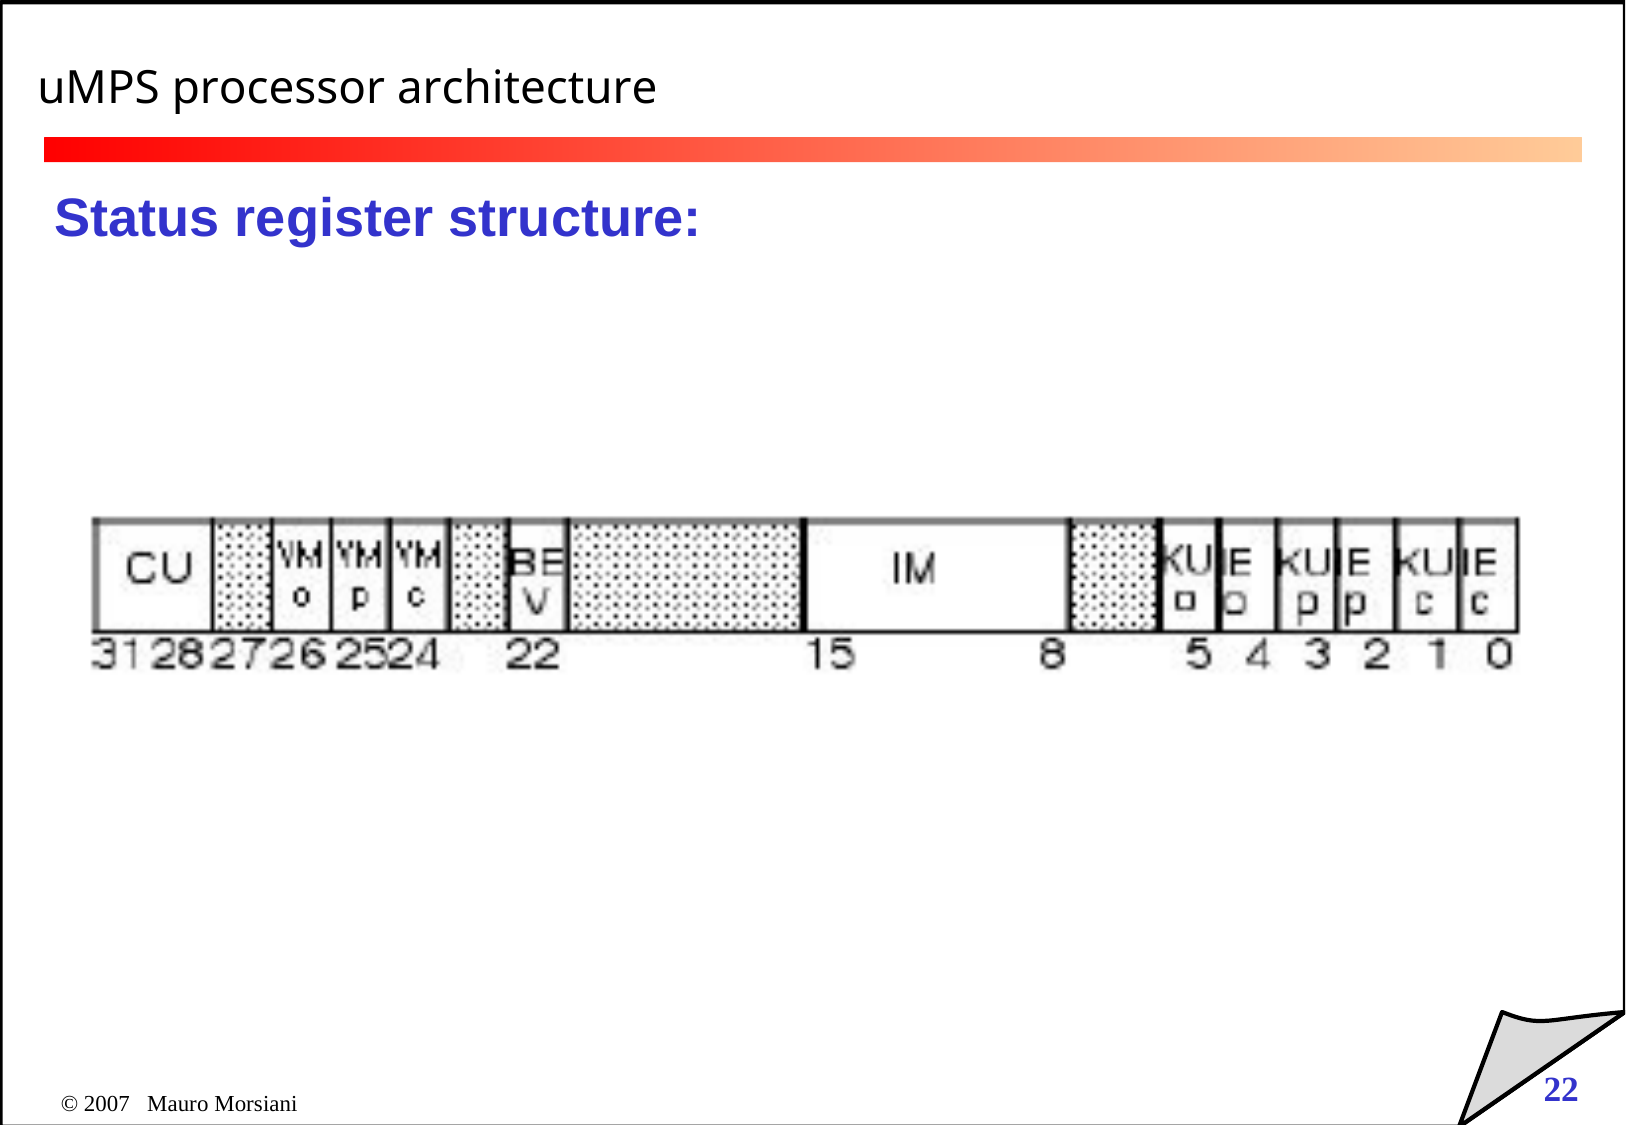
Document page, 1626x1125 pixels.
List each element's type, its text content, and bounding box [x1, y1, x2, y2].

list Status register structure: [54, 187, 1557, 595]
title uMPS processor architecture [37, 44, 1587, 130]
picture [46, 476, 1584, 714]
